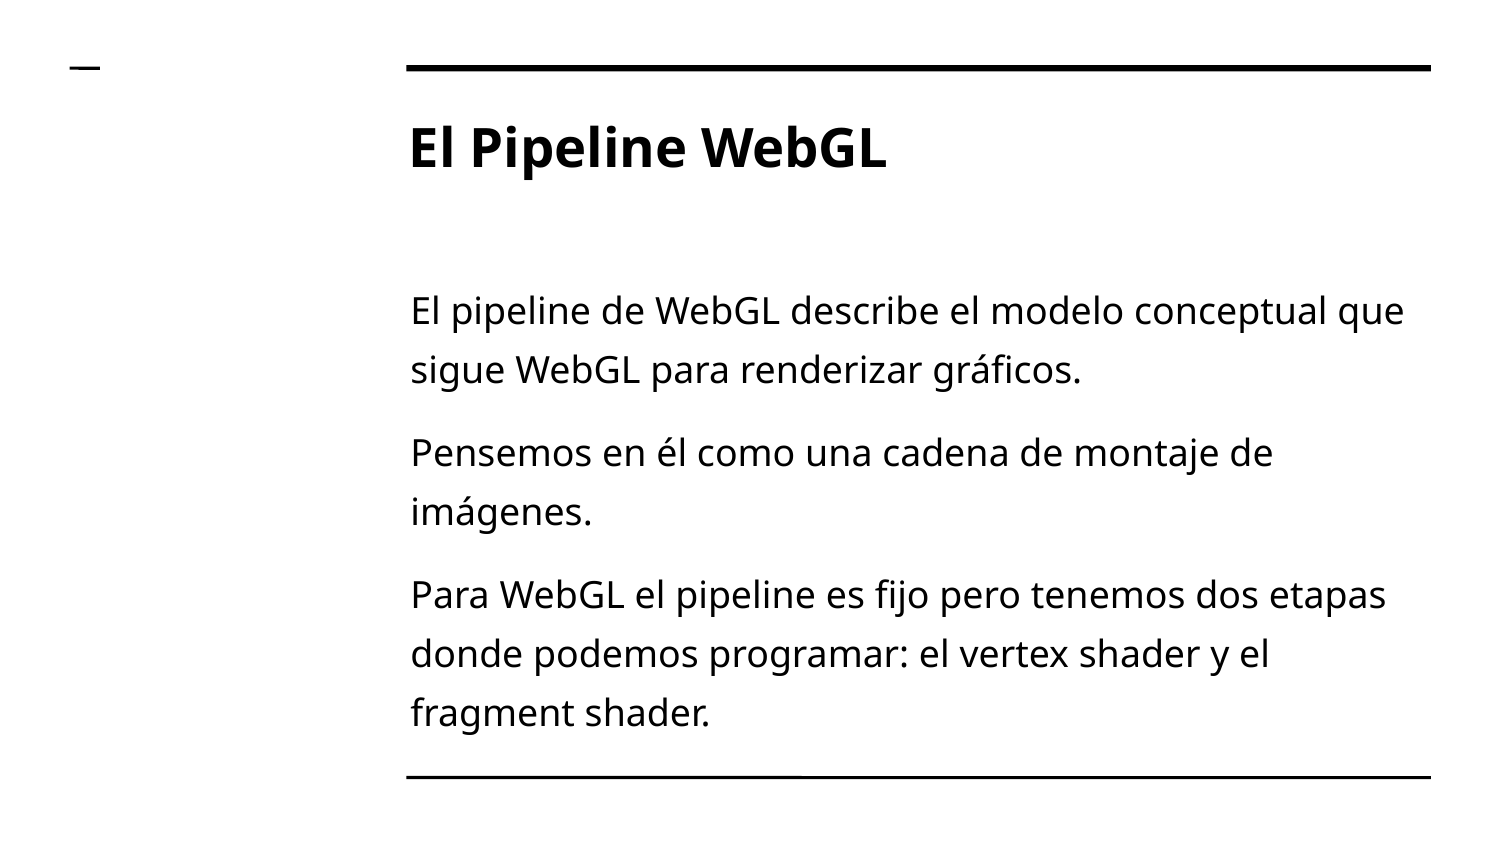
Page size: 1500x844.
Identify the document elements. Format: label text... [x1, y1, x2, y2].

list El pipeline de WebGL describe el modelo conceptual que sigue WebGL para renderizar gráficos. Pensemos en él como una cadena de montaje de imágenes. Para WebGL el pipeline es fijo pero tenemos dos etapas donde podemos programar: el vertex shader y el fragment shader. [395, 261, 1433, 755]
title El Pipeline WebGL [393, 94, 1431, 199]
